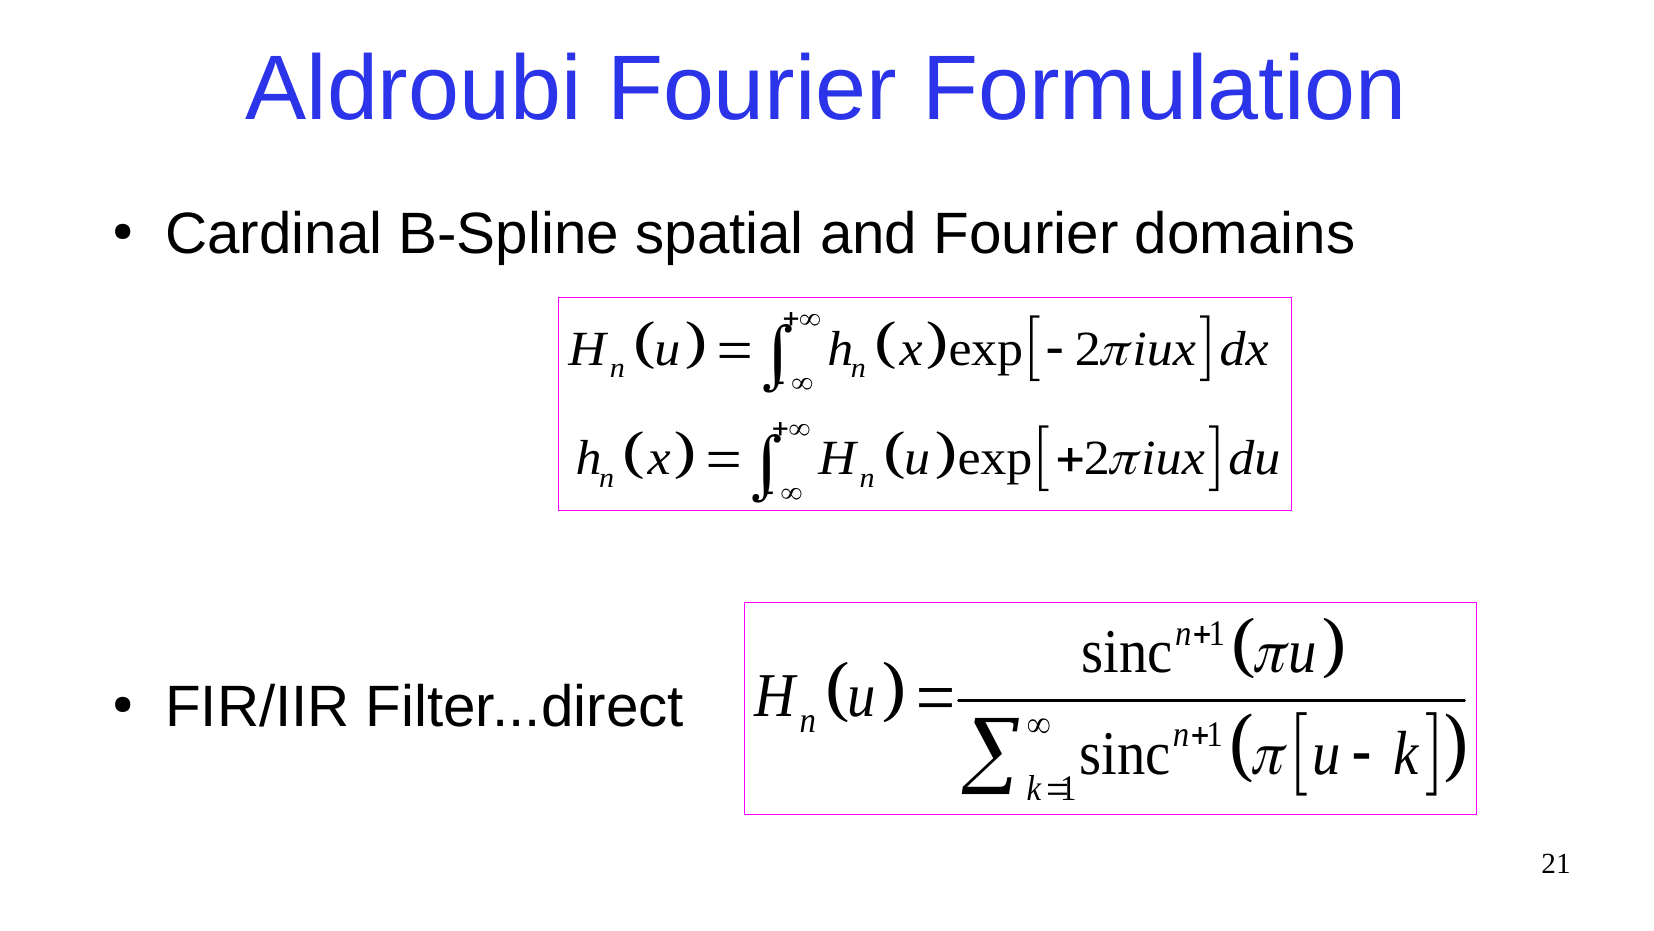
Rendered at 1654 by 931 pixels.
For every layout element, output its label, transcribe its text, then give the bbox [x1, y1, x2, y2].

chart [558, 297, 1292, 511]
chart [744, 602, 1477, 815]
list Cardinal B-Spline spatial and Fourier domains FIR/IIR Filter...direct [94, 200, 1583, 741]
title Aldroubi Fourier Formulation [82, 10, 1571, 166]
